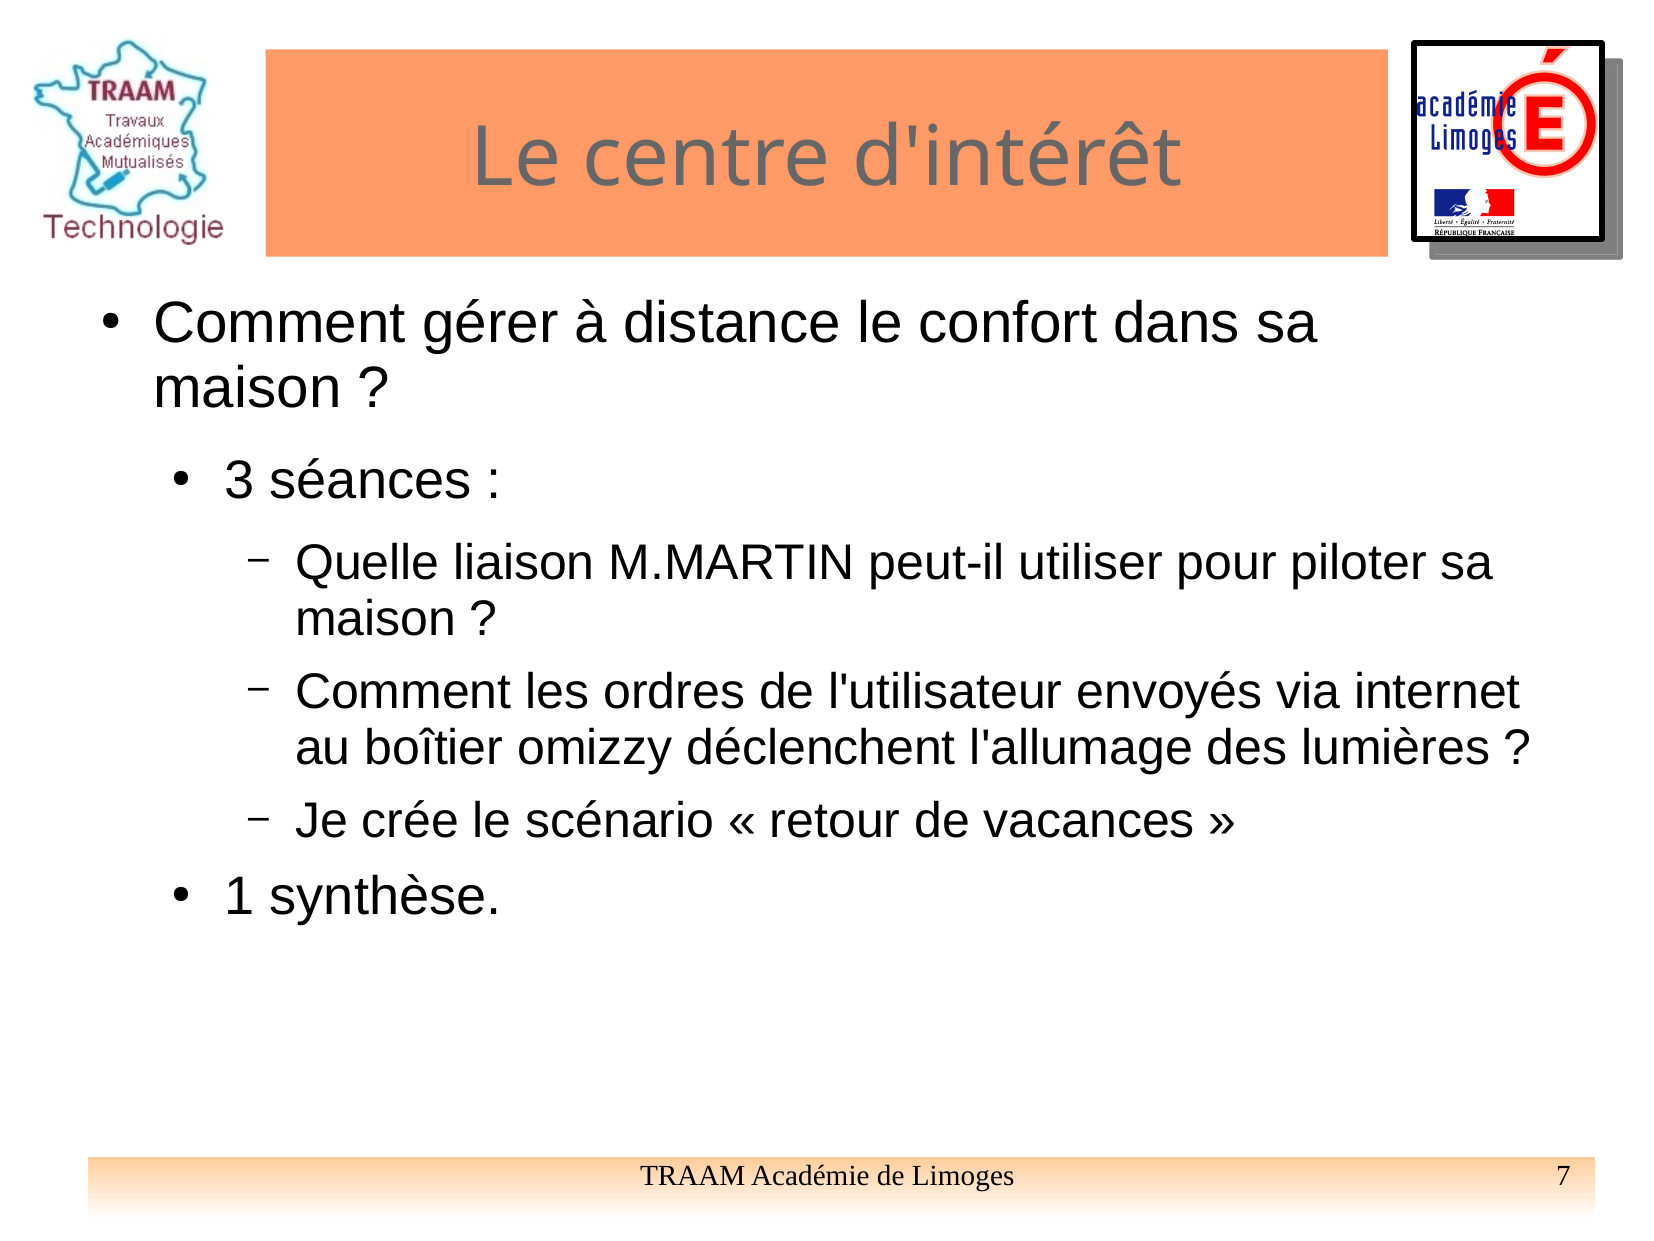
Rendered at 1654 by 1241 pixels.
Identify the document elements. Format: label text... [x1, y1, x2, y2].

picture [23, 29, 237, 252]
title Le centre d'intérêt [265, 49, 1388, 257]
picture [1417, 46, 1599, 236]
list Comment gérer à distance le confort dans sa maison ? 3 séances : Quelle liaison M.MARTIN peut-il utiliser pour piloter sa maison ? Comment les ordres de l'utilisateur envoyés via internet au boîtier omizzy déclenchent l'allumage des lumières ? Je crée le scénario « retour de vacances » 1 synthèse. [82, 290, 1571, 1109]
